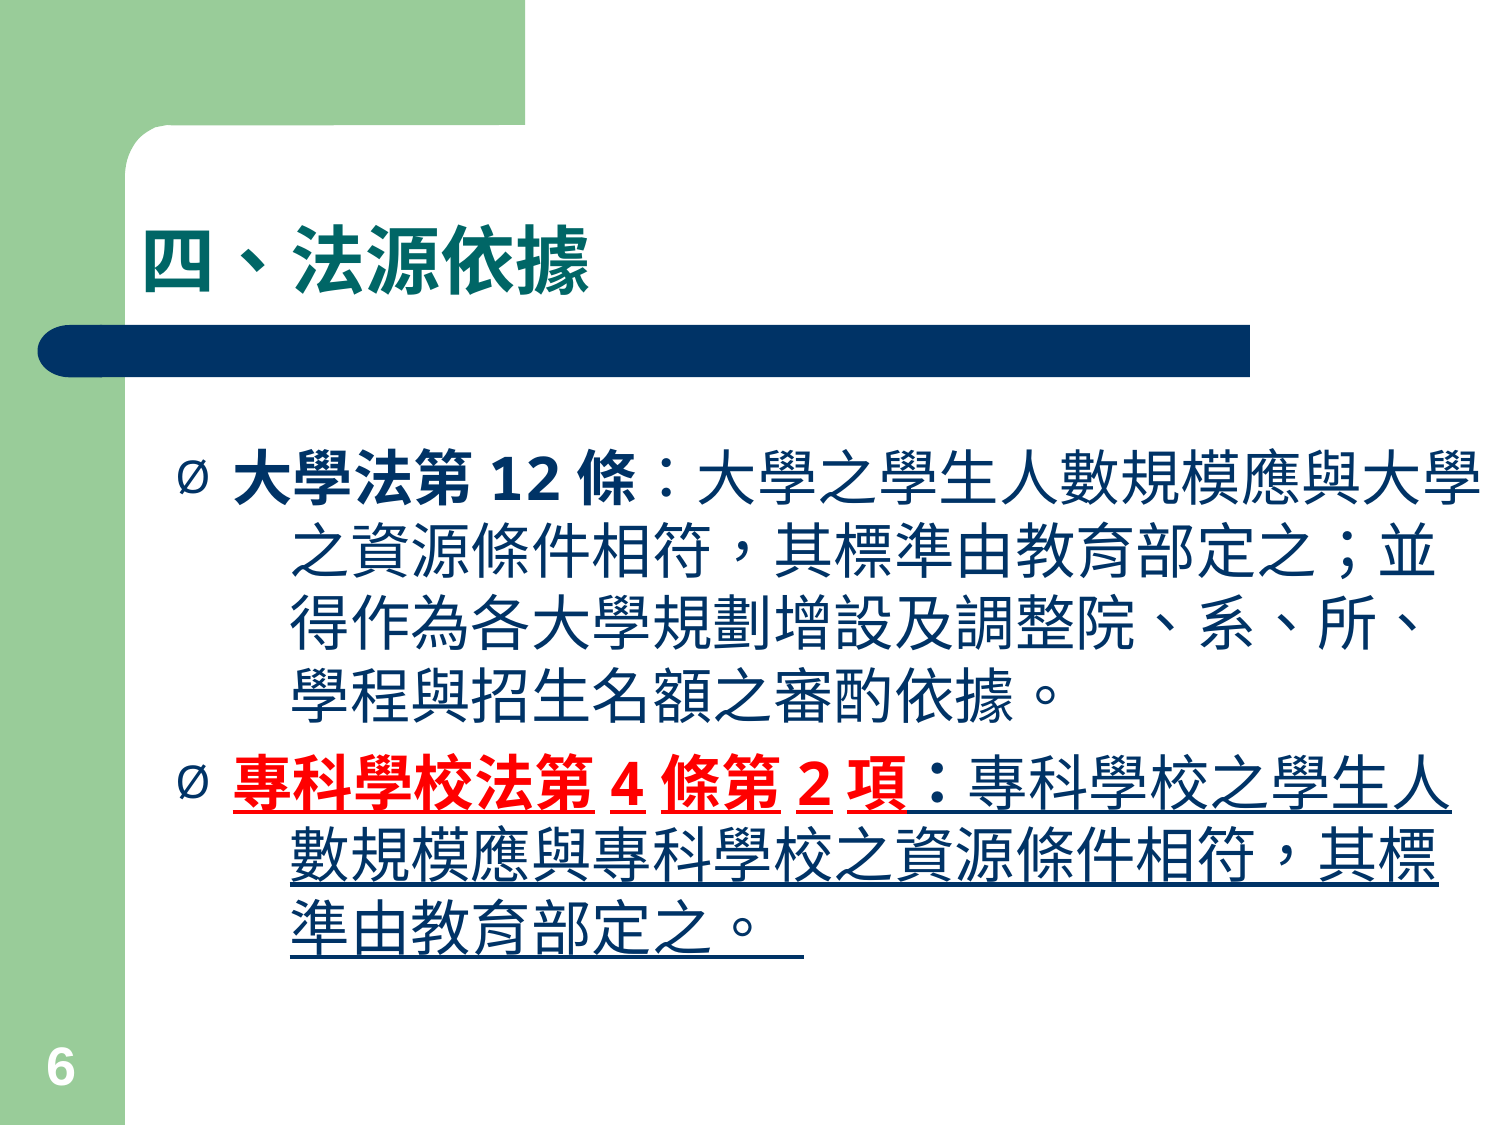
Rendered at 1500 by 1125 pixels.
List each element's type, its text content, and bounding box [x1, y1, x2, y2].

title 四、法源依據 [125, 125, 1426, 313]
list 大學法第12條：大學之學生人數規模應與大學之資源條件相符，其標準由教育部定之；並得作為各大學規劃增設及調整院、系、所、學程與招生名額之審酌依據。 專科學校法第4條第2項：專科學校之學生人數規模應與專科學校之資源條件相符，其標準由教育部定之。 [41, 432, 1500, 1044]
text_box [13, 1023, 111, 1105]
